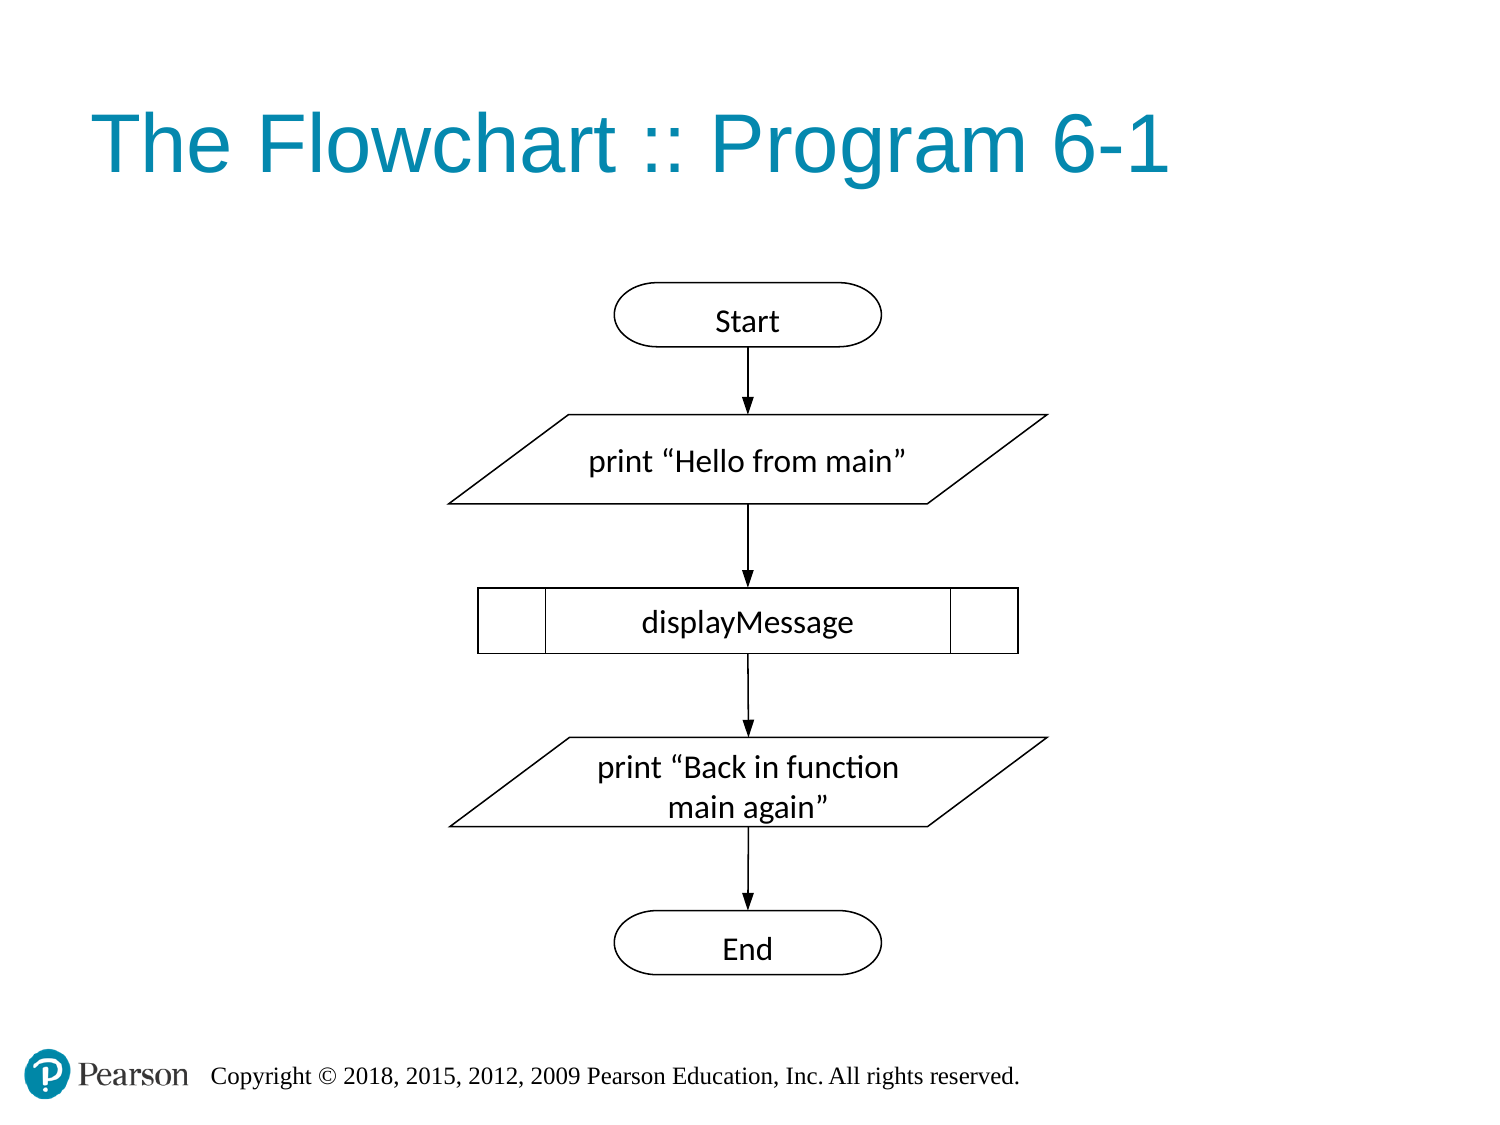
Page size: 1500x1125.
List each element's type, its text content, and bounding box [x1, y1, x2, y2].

text_box displayMessage [478, 588, 1018, 653]
text_box Start [614, 282, 882, 347]
text_box print “Back in function main again” [449, 737, 1047, 827]
title The Flowchart :: Program 6-1 [75, 45, 1426, 233]
text_box print “Hello from main” [448, 414, 1047, 504]
text_box End [614, 910, 882, 975]
